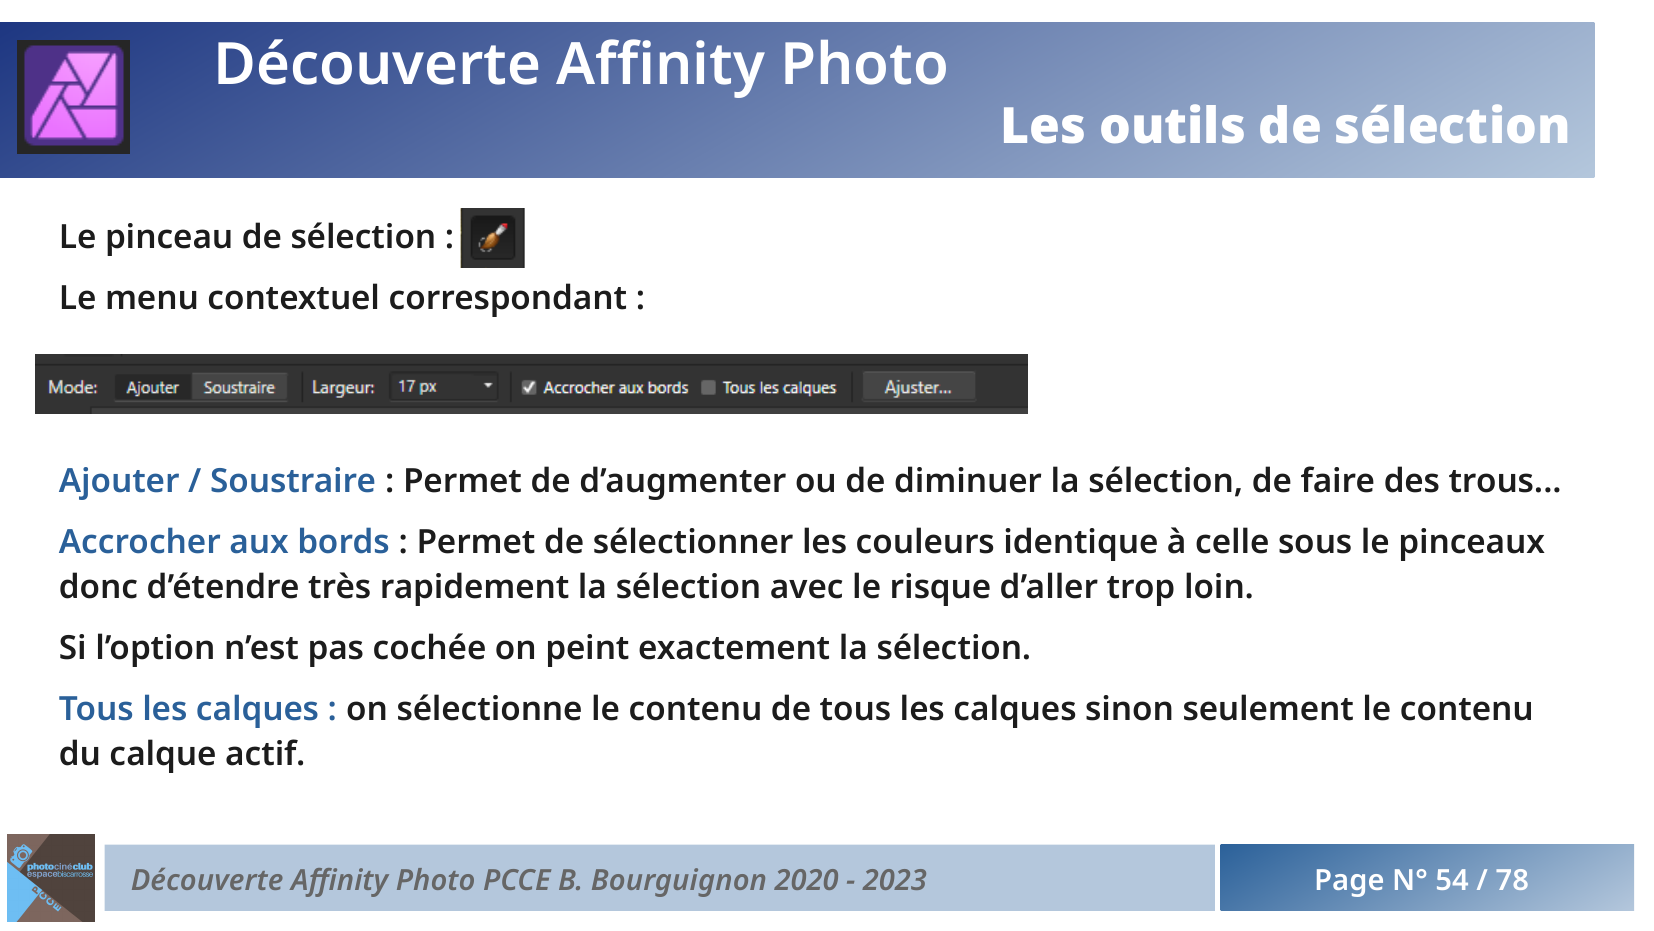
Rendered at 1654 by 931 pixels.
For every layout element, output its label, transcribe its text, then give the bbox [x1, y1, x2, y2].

picture [7, 834, 95, 922]
picture [35, 354, 1028, 415]
list Le pinceau de sélection : Le menu contextuel correspondant : Ajouter / Soustraire : Permet de d’augmenter ou de diminuer la sélection, de faire des trous... Accrocher aux bords : Permet de sélectionner les couleurs identique à celle sous le pinceaux donc d’étendre très rapidement la sélection avec le risque d’aller trop loin. Si l’option n’est pas cochée on peint exactement la sélection. Tous les calques : on sélectionne le contenu de tous les calques sinon seulement le contenu du calque actif. [59, 212, 1565, 820]
picture [460, 208, 525, 268]
picture [17, 40, 130, 154]
title Les outils de sélection [874, 47, 1571, 158]
